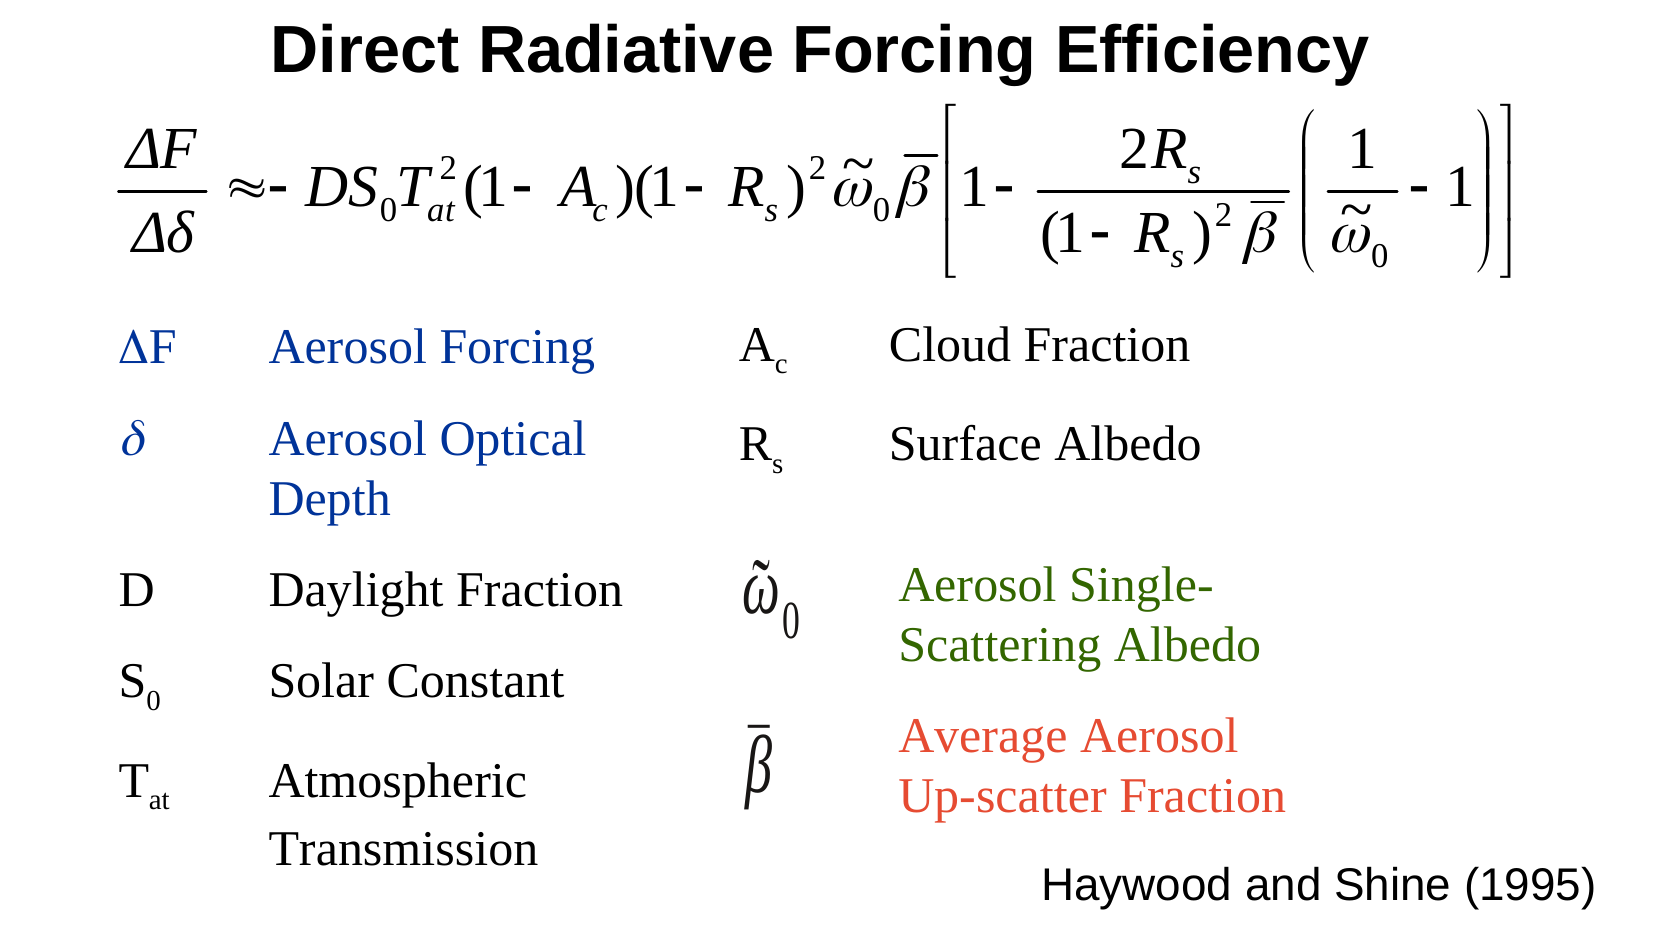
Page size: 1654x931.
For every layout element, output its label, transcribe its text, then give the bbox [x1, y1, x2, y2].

text_box Ac Cloud Fraction Rs Surface Albedo [724, 303, 1325, 487]
text_box Haywood and Shine (1995) [1026, 792, 1654, 918]
text_box F Aerosol Forcing  Aerosol Optical Depth D Daylight Fraction S0 Solar Constant Tat Atmospheric Transmission [103, 306, 647, 884]
chart [728, 720, 795, 812]
title Direct Radiative Forcing Efficiency [70, 0, 1571, 99]
text_box Aerosol Single- Scattering Albedo Average Aerosol Up-scatter Fraction [733, 543, 1385, 831]
chart [728, 543, 819, 651]
picture [108, 92, 1533, 291]
